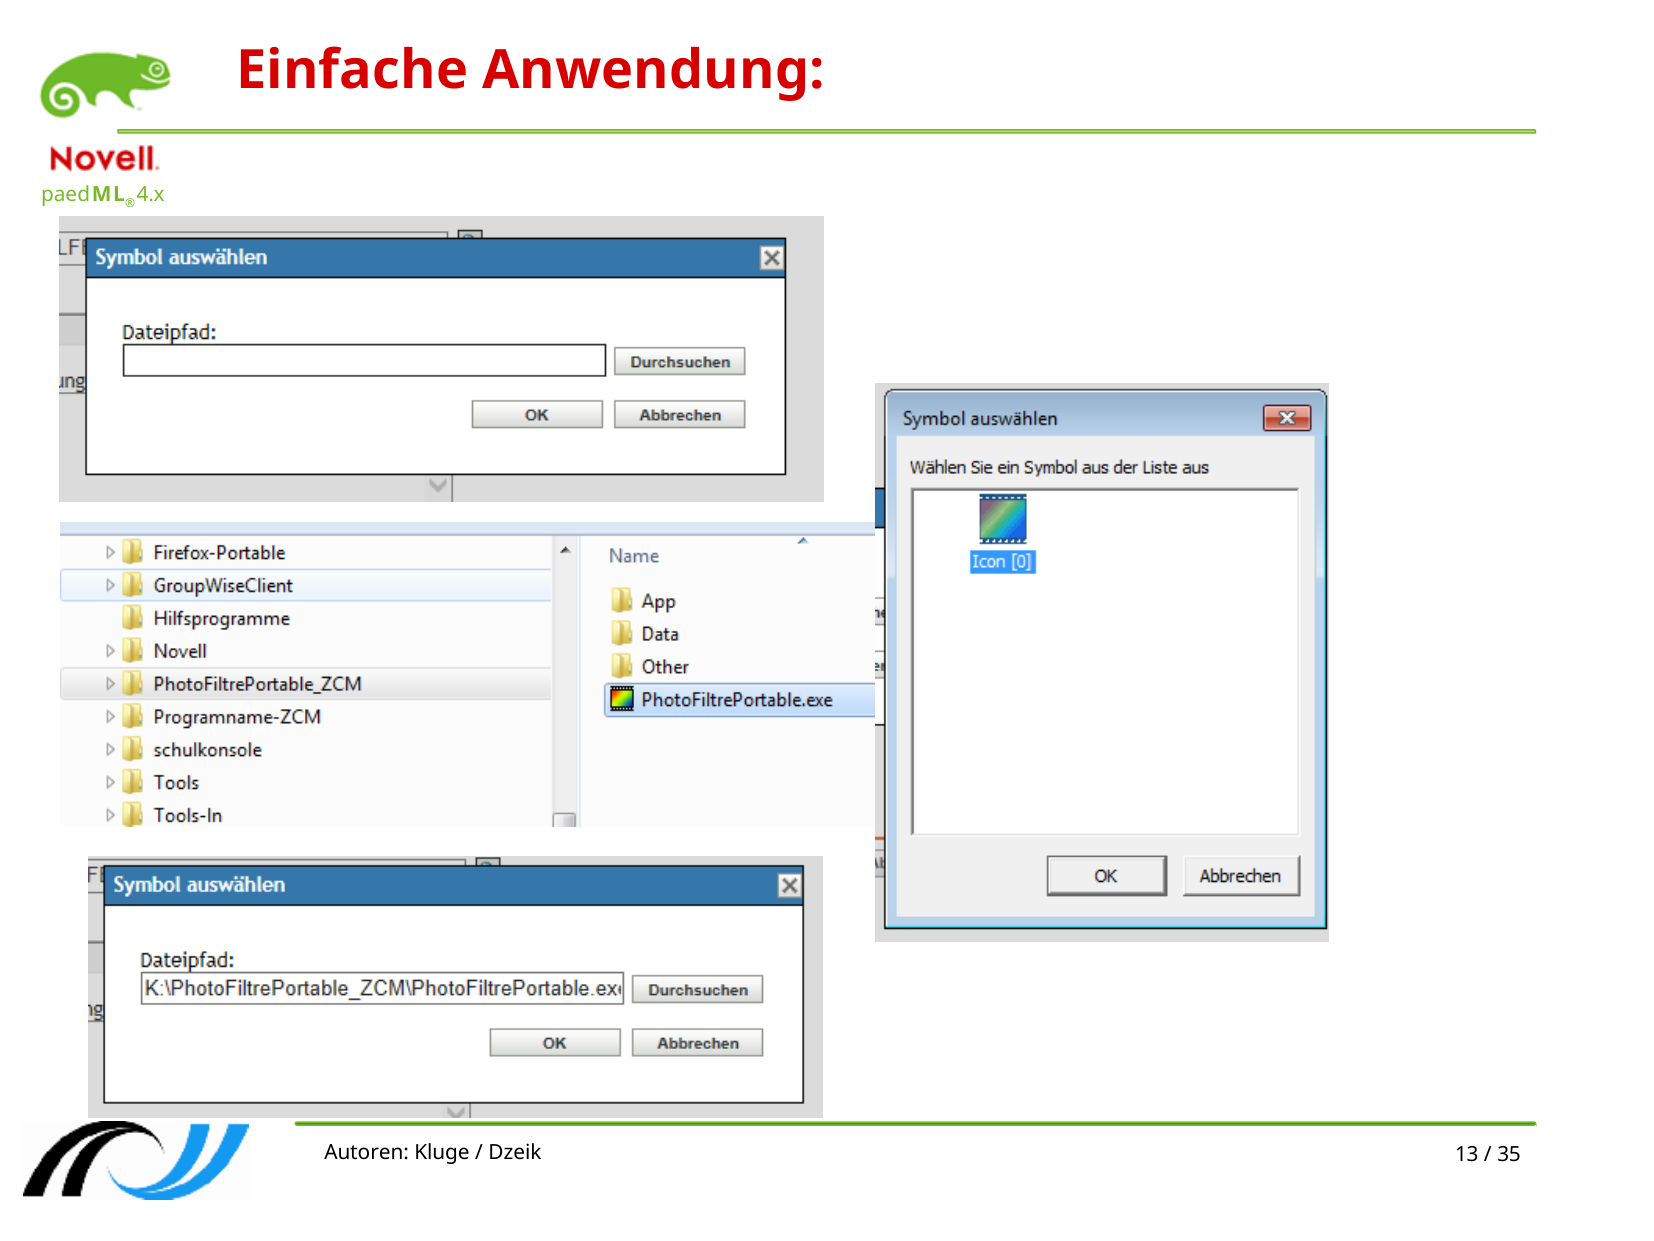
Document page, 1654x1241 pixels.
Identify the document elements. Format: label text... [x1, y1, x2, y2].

picture [60, 383, 1329, 942]
picture [23, 1121, 249, 1200]
picture [88, 856, 823, 1118]
title Einfache Anwendung: [236, 17, 1536, 119]
picture [59, 216, 824, 502]
picture [26, 35, 184, 193]
